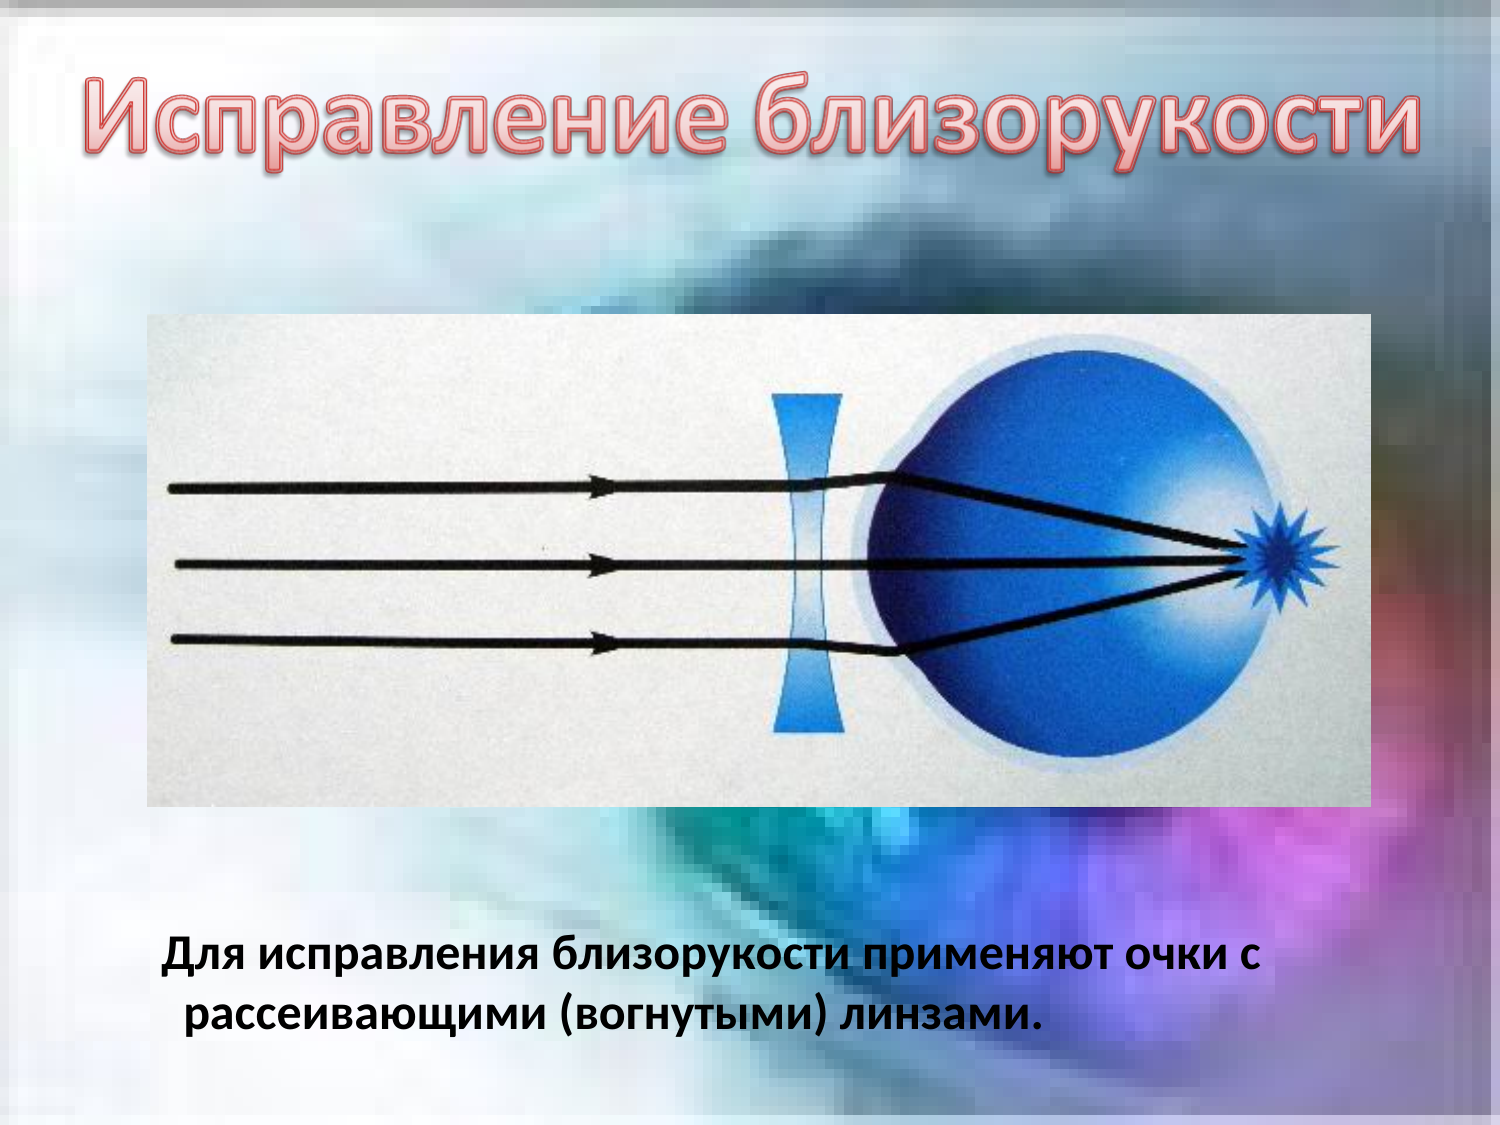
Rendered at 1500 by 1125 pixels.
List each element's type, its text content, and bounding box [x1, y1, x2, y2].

text_box Для исправления близорукости применяют очки с рассеивающими (вогнутыми) линзами. [112, 912, 1447, 1095]
picture [0, 0, 1500, 1125]
